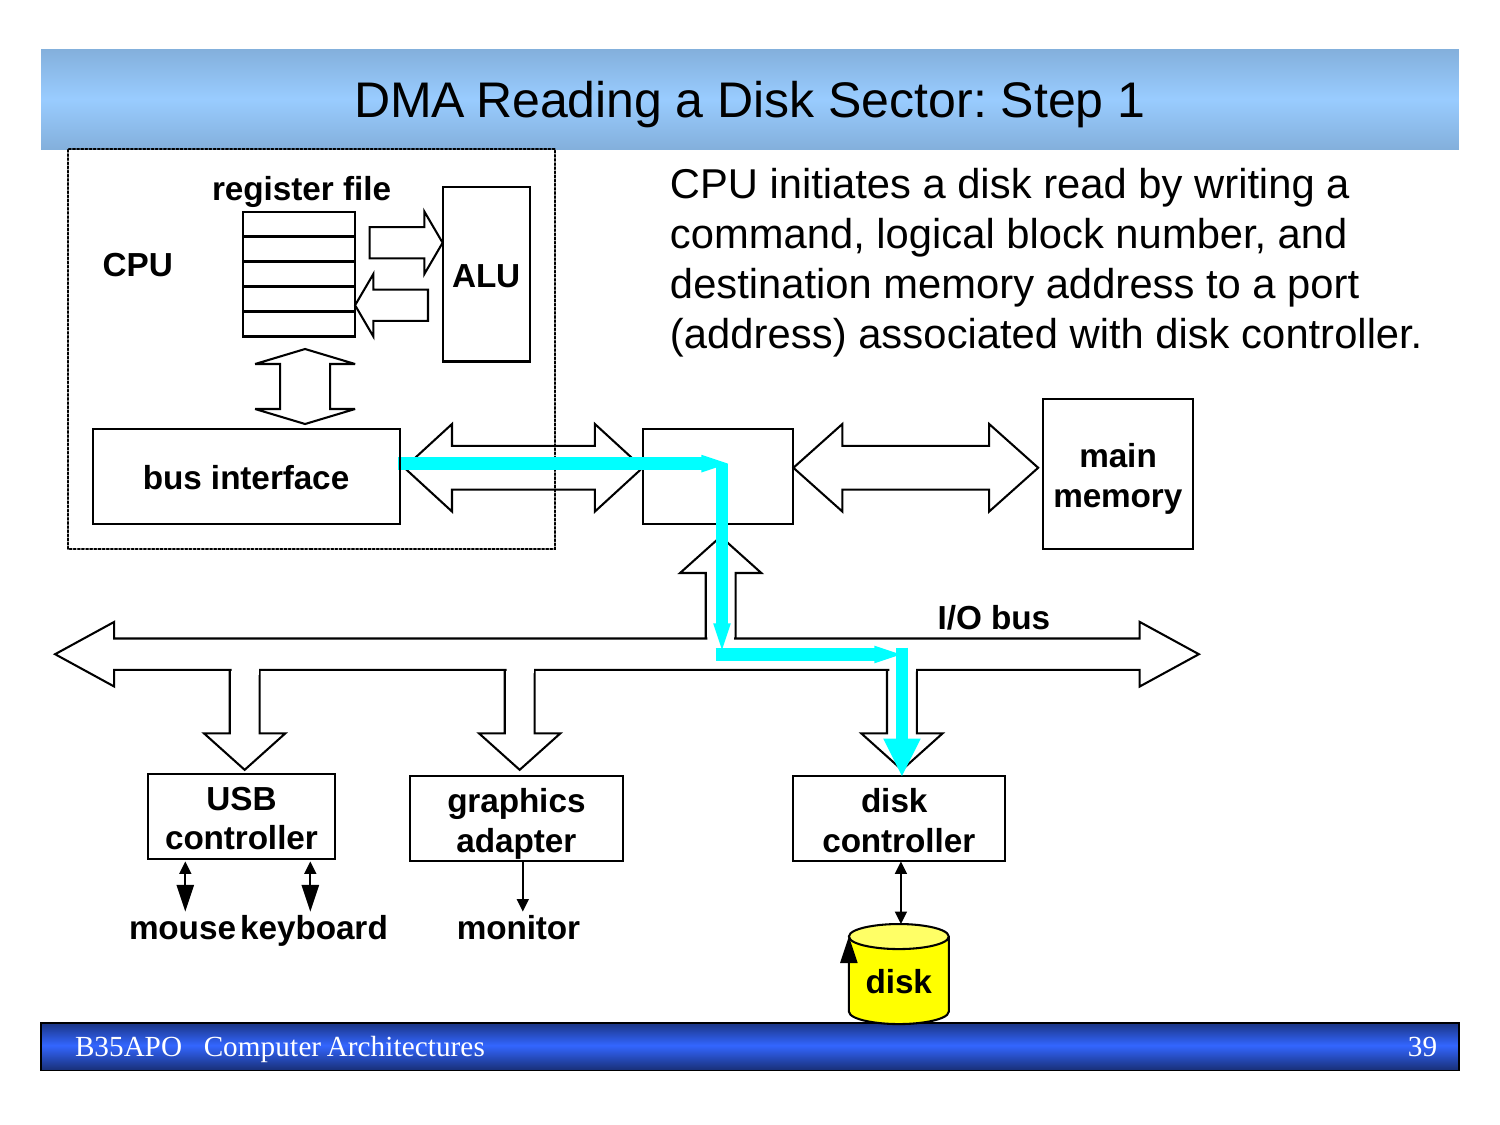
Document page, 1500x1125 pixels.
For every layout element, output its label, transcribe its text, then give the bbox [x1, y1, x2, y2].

text_box [723, 621, 1199, 687]
text_box USB controller [147, 774, 336, 860]
text_box monitor [441, 899, 596, 955]
text_box bus interface [92, 429, 400, 524]
text_box CPU initiates a disk read by writing a command, logical block number, and destination memory address to a port (address) associated with disk controller. [655, 148, 1458, 364]
text_box I/O bus [922, 588, 1066, 644]
text_box keyboard [225, 899, 404, 955]
text_box register file [196, 158, 407, 215]
text_box CPU [87, 235, 188, 291]
text_box ALU [442, 186, 531, 362]
text_box mouse [113, 899, 225, 955]
text_box disk [848, 937, 949, 1025]
text_box main memory [1043, 399, 1193, 549]
title DMA Reading a Disk Sector: Step 1 [41, 49, 1459, 150]
text_box graphics adapter [410, 776, 623, 862]
text_box disk controller [792, 776, 1006, 862]
text_box [55, 621, 896, 687]
